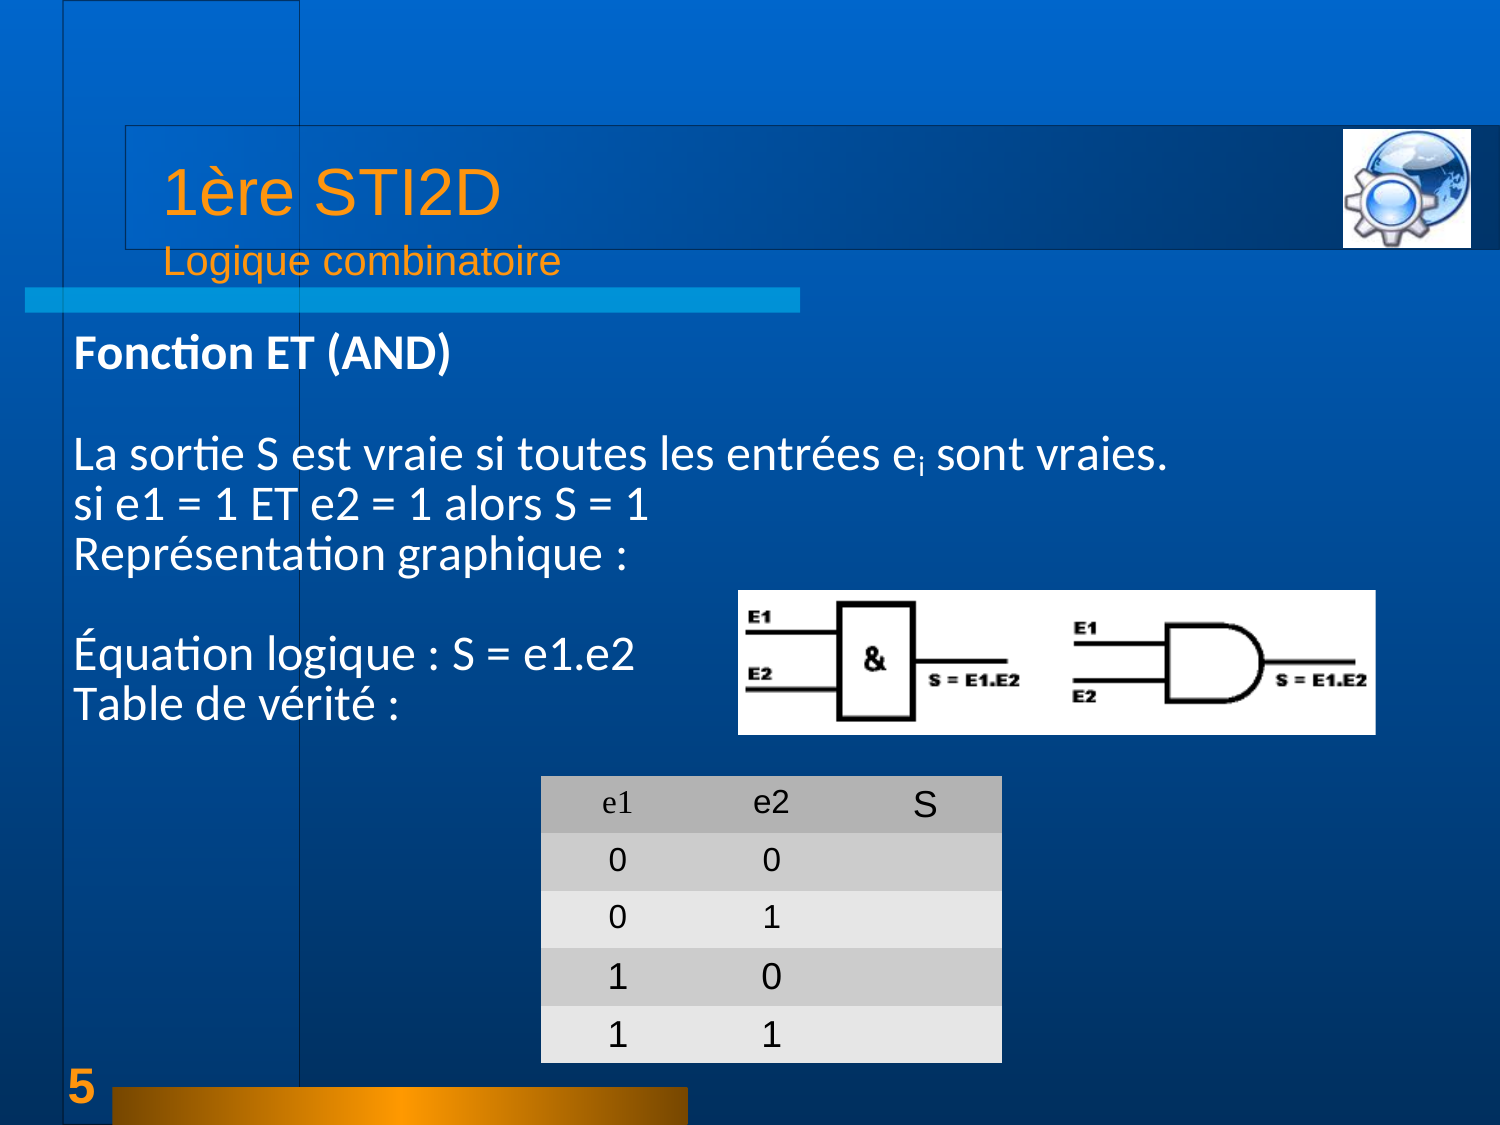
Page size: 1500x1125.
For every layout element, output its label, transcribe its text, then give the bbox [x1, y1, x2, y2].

table_cell 1 [695, 1006, 849, 1063]
picture [738, 590, 1376, 735]
table_cell [849, 948, 1002, 1006]
table_header e2 [695, 776, 849, 833]
table_cell [849, 1006, 1002, 1063]
table_cell 0 [541, 891, 695, 948]
table_cell [849, 891, 1002, 948]
table_cell 0 [541, 833, 695, 891]
table_cell 1 [541, 948, 695, 1006]
table_cell 1 [695, 891, 849, 948]
table_header e1 [541, 776, 695, 833]
table_cell 0 [695, 948, 849, 1006]
table_cell 0 [695, 833, 849, 891]
table_header S [849, 776, 1002, 833]
picture [1343, 129, 1471, 248]
text_box Fonction ET (AND) La sortie S est vraie si toutes les entrées ei sont vraies. si e1 = 1 ET e2 = 1 alors S = 1 Représentation graphique : Équation logique : S = e1.e2 Table de vérité : [59, 325, 1388, 890]
table_cell [849, 833, 1002, 891]
table_cell 1 [541, 1006, 695, 1063]
